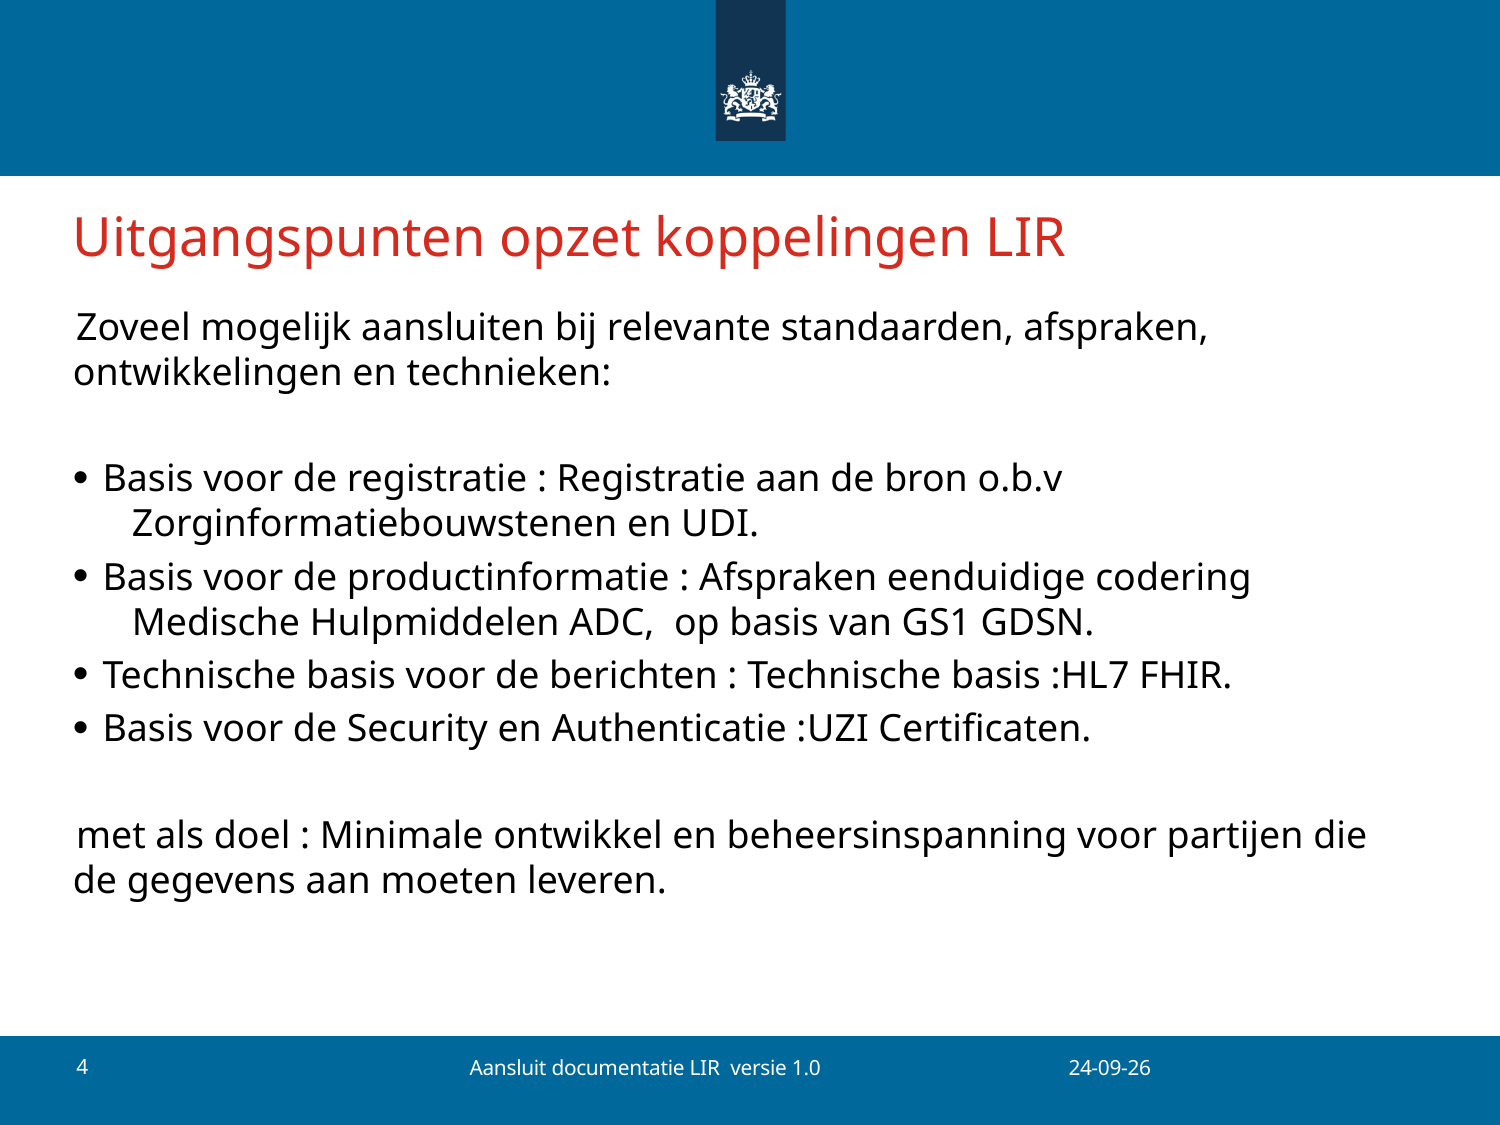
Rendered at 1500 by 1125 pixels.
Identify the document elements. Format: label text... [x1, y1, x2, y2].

text_box [61, 1046, 179, 1106]
list Zoveel mogelijk aansluiten bij relevante standaarden, afspraken, ontwikkelingen en technieken: Basis voor de registratie : Registratie aan de bron o.b.v Zorginformatiebouwstenen en UDI. Basis voor de productinformatie : Afspraken eenduidige codering Medische Hulpmiddelen ADC, op basis van GS1 GDSN. Technische basis voor de berichten : Technische basis :HL7 FHIR. Basis voor de Security en Authenticatie :UZI Certificaten. met als doel : Minimale ontwikkel en beheersinspanning voor partijen die de gegevens aan moeten leveren. [57, 295, 1408, 1020]
text_box Aansluit documentatie LIR versie 1.0 29-4-2019 [454, 1046, 1500, 1099]
title Uitgangspunten opzet koppelingen LIR [57, 194, 1408, 289]
